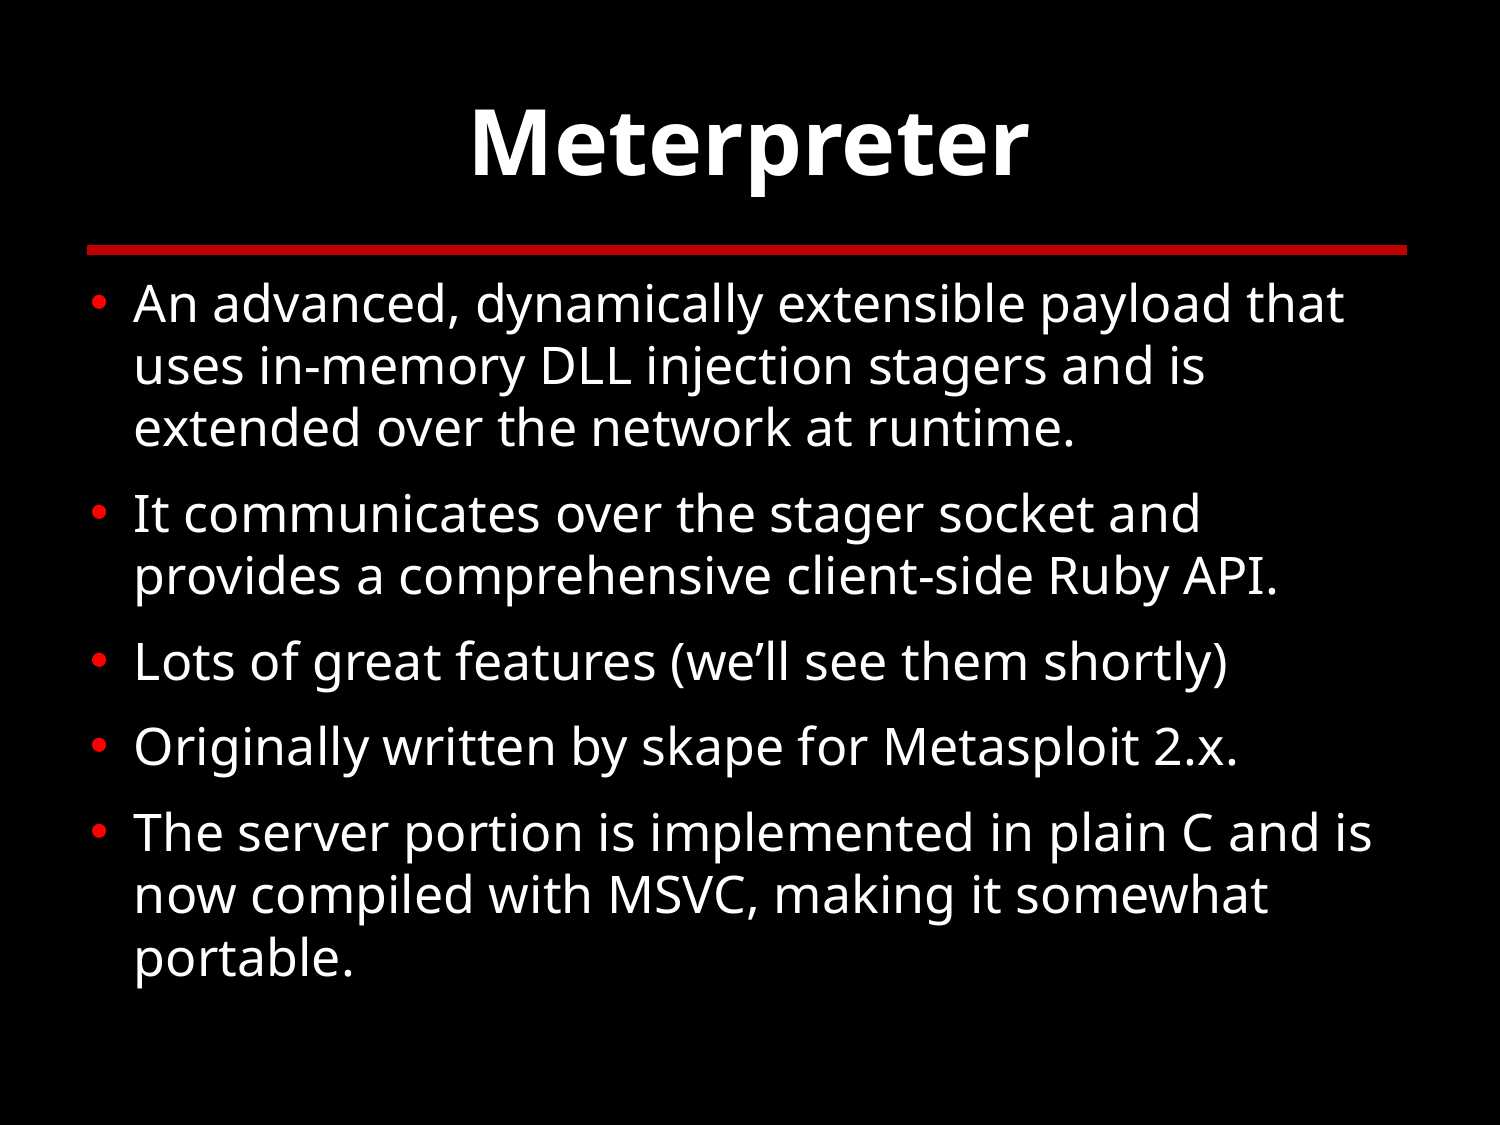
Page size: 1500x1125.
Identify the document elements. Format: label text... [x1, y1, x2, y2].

title Meterpreter [75, 45, 1425, 233]
list An advanced, dynamically extensible payload that uses in-memory DLL injection stagers and is extended over the network at runtime. It communicates over the stager socket and provides a comprehensive client-side Ruby API. Lots of great features (we’ll see them shortly) Originally written by skape for Metasploit 2.x. The server portion is implemented in plain C and is now compiled with MSVC, making it somewhat portable. [75, 262, 1425, 1005]
